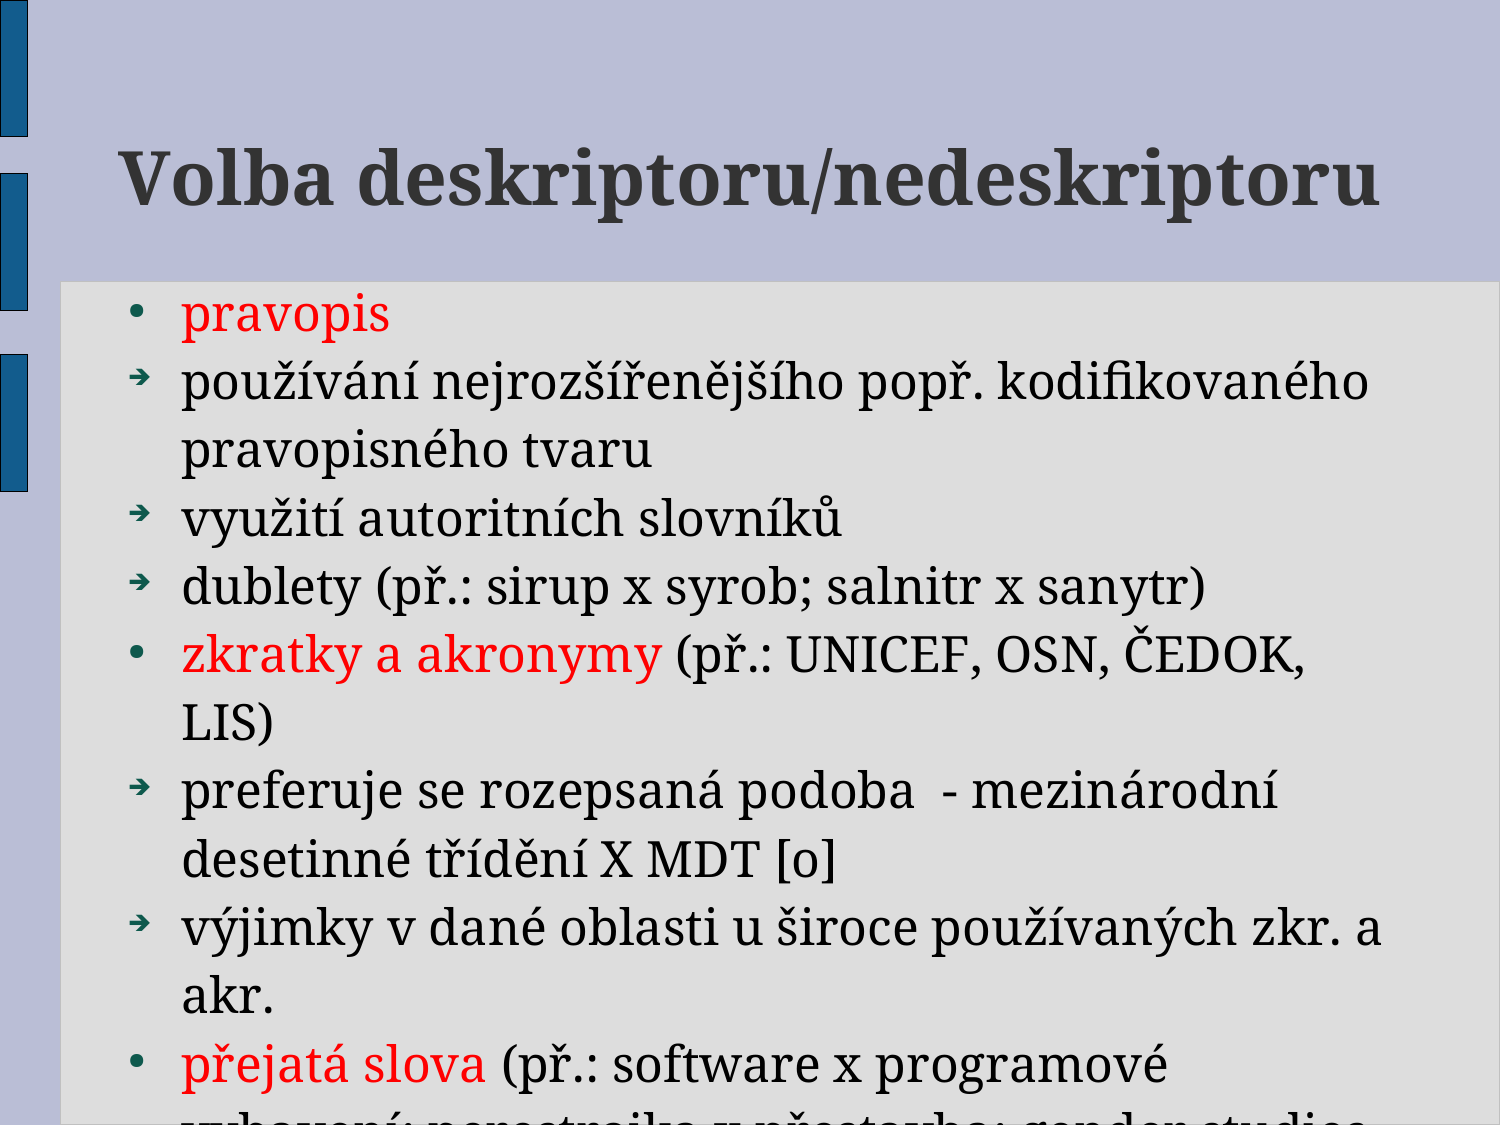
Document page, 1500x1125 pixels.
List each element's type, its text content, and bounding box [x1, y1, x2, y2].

title Volba deskriptoru/nedeskriptoru [110, 90, 1392, 264]
list pravopis používání nejrozšířenějšího popř. kodifikovaného pravopisného tvaru využití autoritních slovníků dublety (př.: sirup x syrob; salnitr x sanytr) zkratky a akronymy (př.: UNICEF, OSN, ČEDOK, LIS) preferuje se rozepsaná podoba - mezinárodní desetinné třídění X MDT [o] výjimky v dané oblasti u široce používaných zkr. a akr. přejatá slova (př.: software x programové vybavení; perestrojka x přestavba; gender studies x genderová/rodová studia) novotvary z cizího jazyka – běžně užívané lze zařadit do tezauru volba mezi přejatým slovem a překladem – rozšířenost [110, 277, 1392, 1125]
